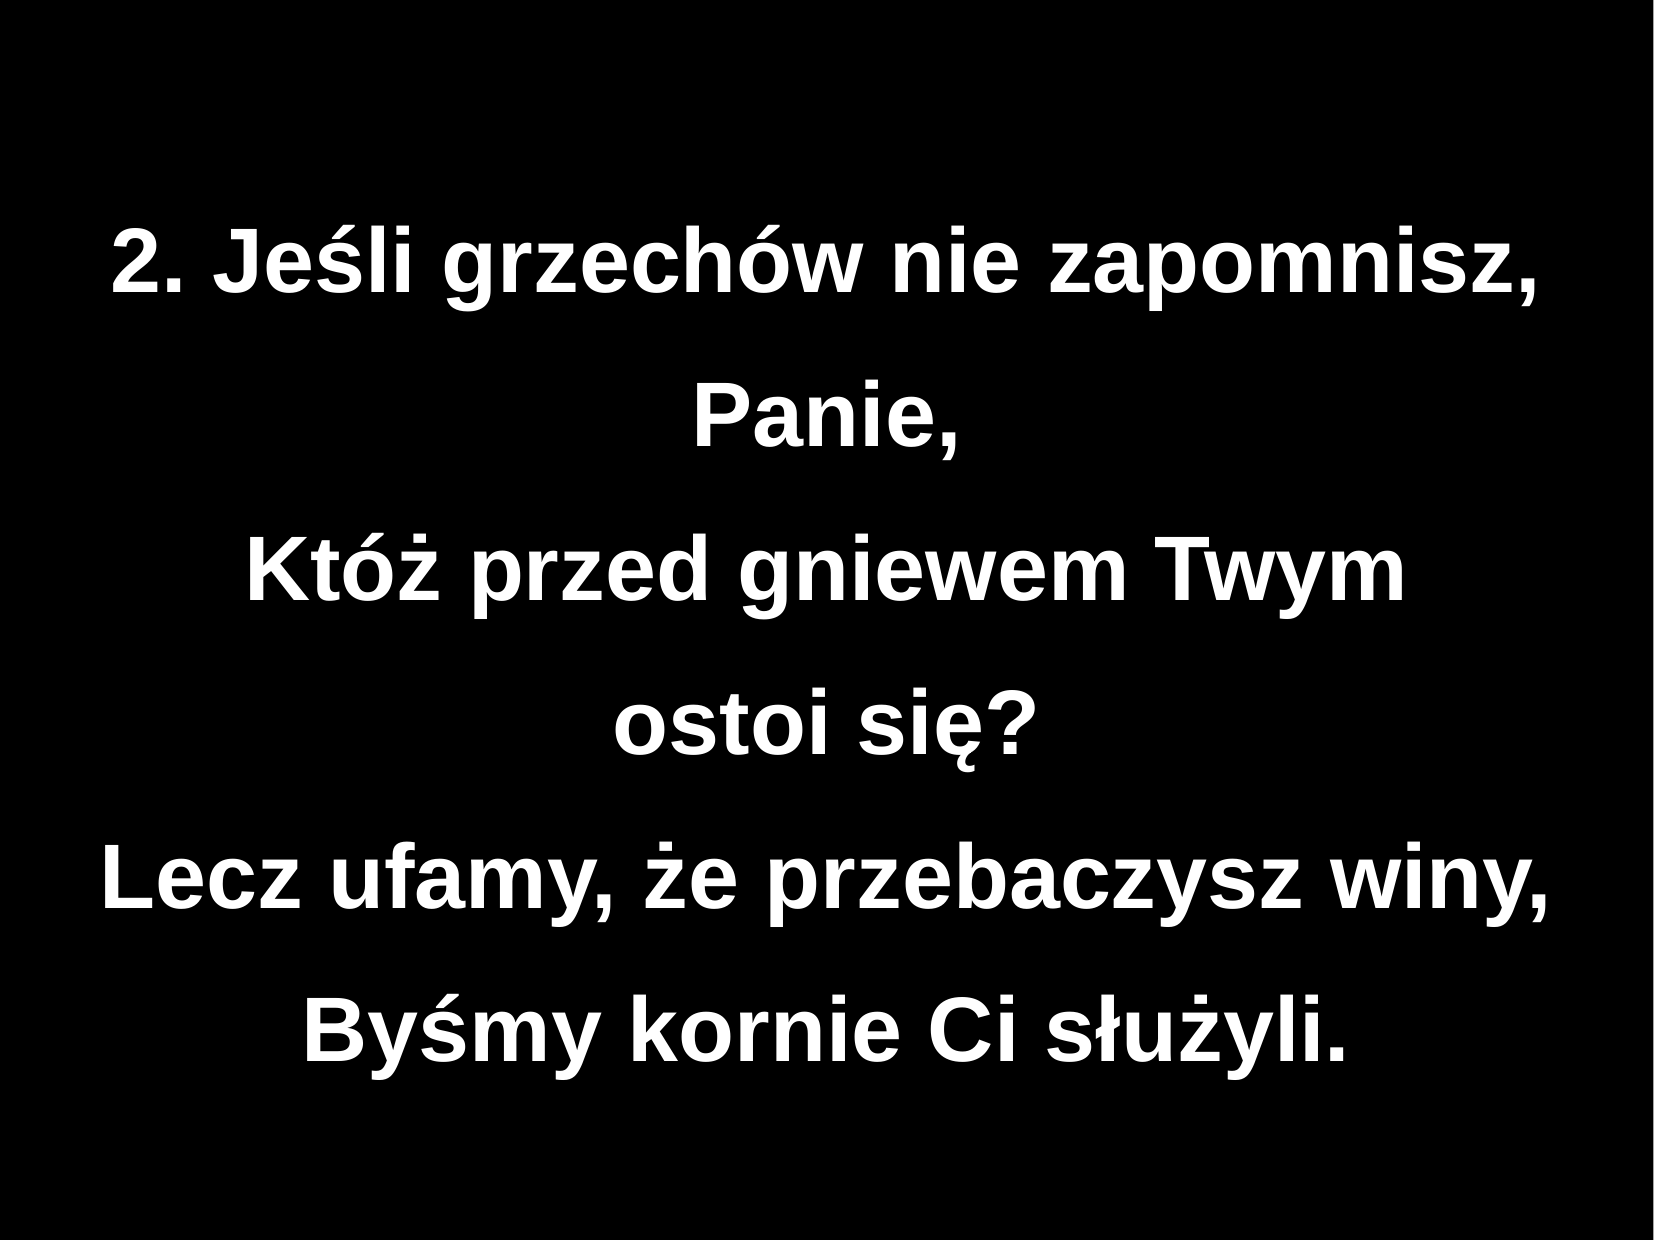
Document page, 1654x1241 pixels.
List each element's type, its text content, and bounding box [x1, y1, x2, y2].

subtitle 2. Jeśli grzechów nie zapomnisz, Panie, Któż przed gniewem Twym ostoi się? Lecz ufamy, że przebaczysz winy, Byśmy kornie Ci służyli. [0, 0, 1654, 1241]
